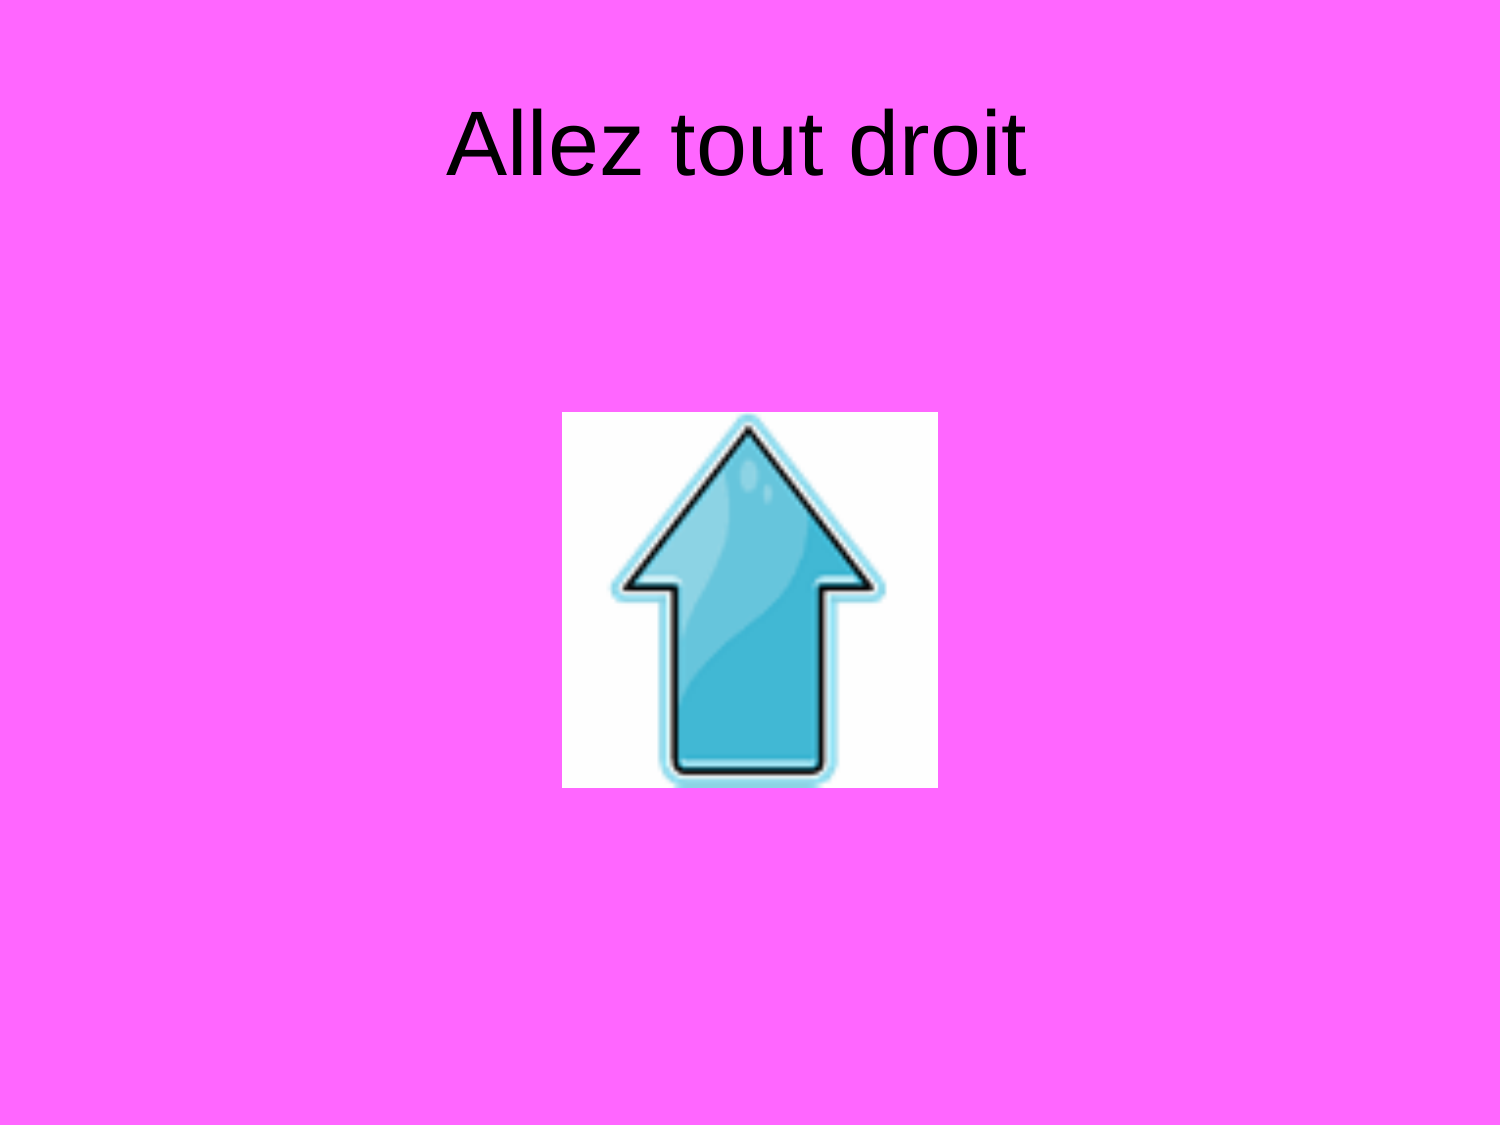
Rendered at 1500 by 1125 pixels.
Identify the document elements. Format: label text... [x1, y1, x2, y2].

picture [562, 412, 938, 788]
title Allez tout droit [75, 45, 1426, 233]
